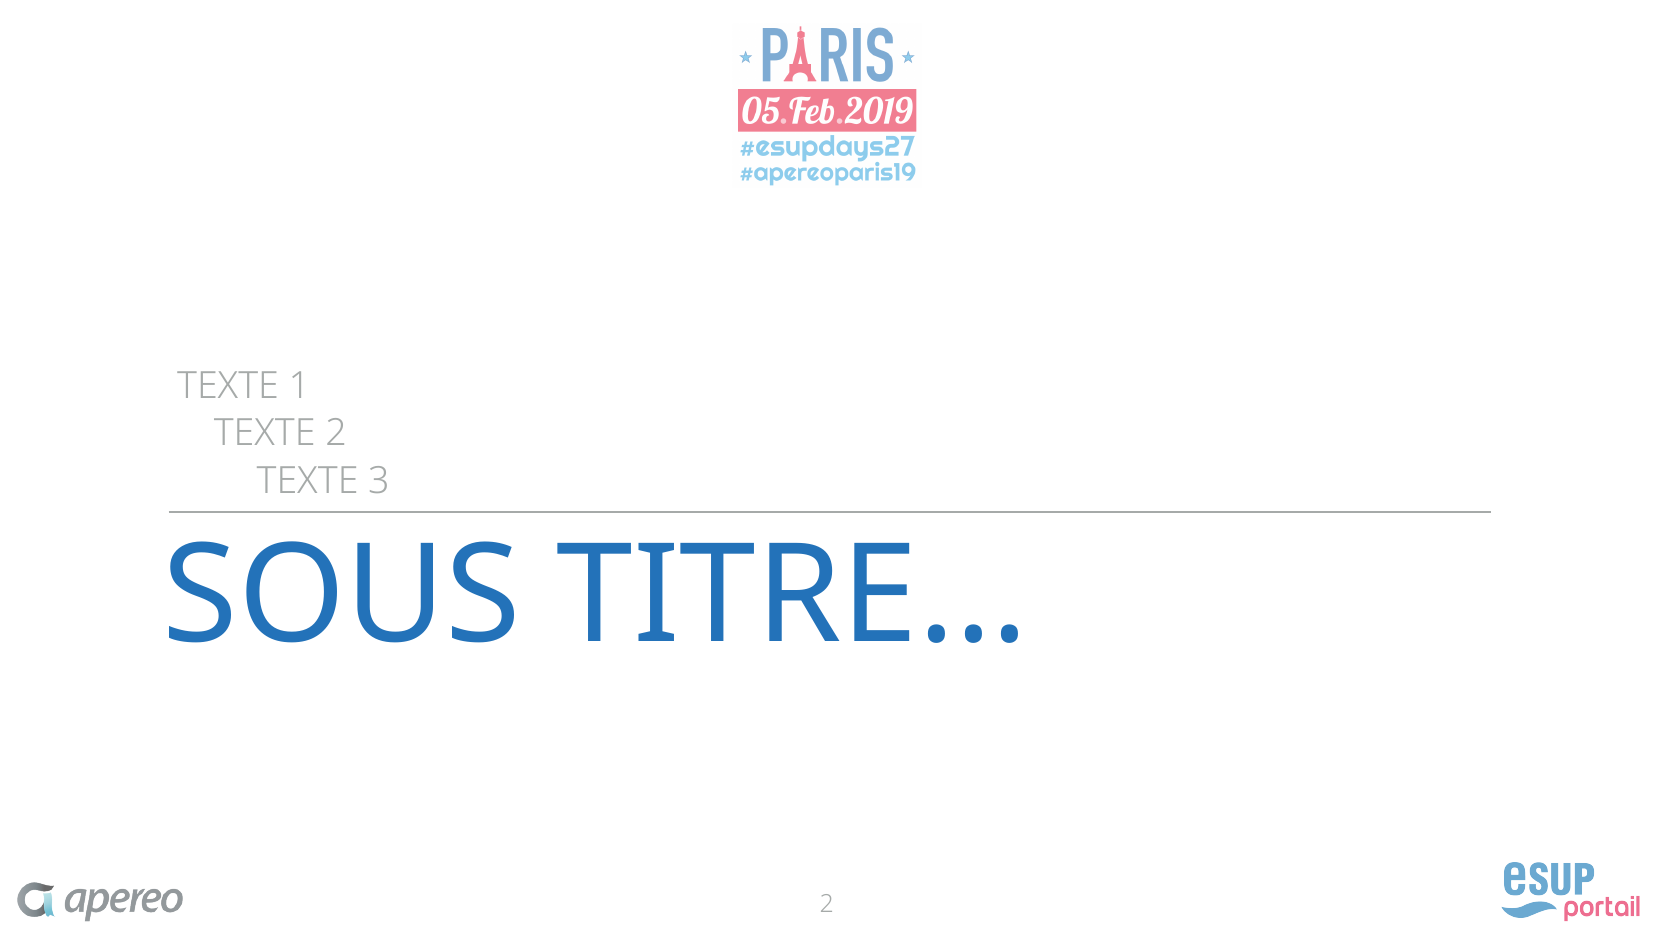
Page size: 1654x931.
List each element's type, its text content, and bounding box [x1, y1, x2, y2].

text_box <number> [785, 885, 869, 931]
text_box TEXTE 1 TEXTE 2 TEXTE 3 [177, 256, 1489, 505]
text_box [0, 874, 195, 922]
text_box SOUS TITRE... [162, 494, 1486, 814]
text_box [1440, 820, 1642, 922]
text_box [708, 14, 945, 189]
